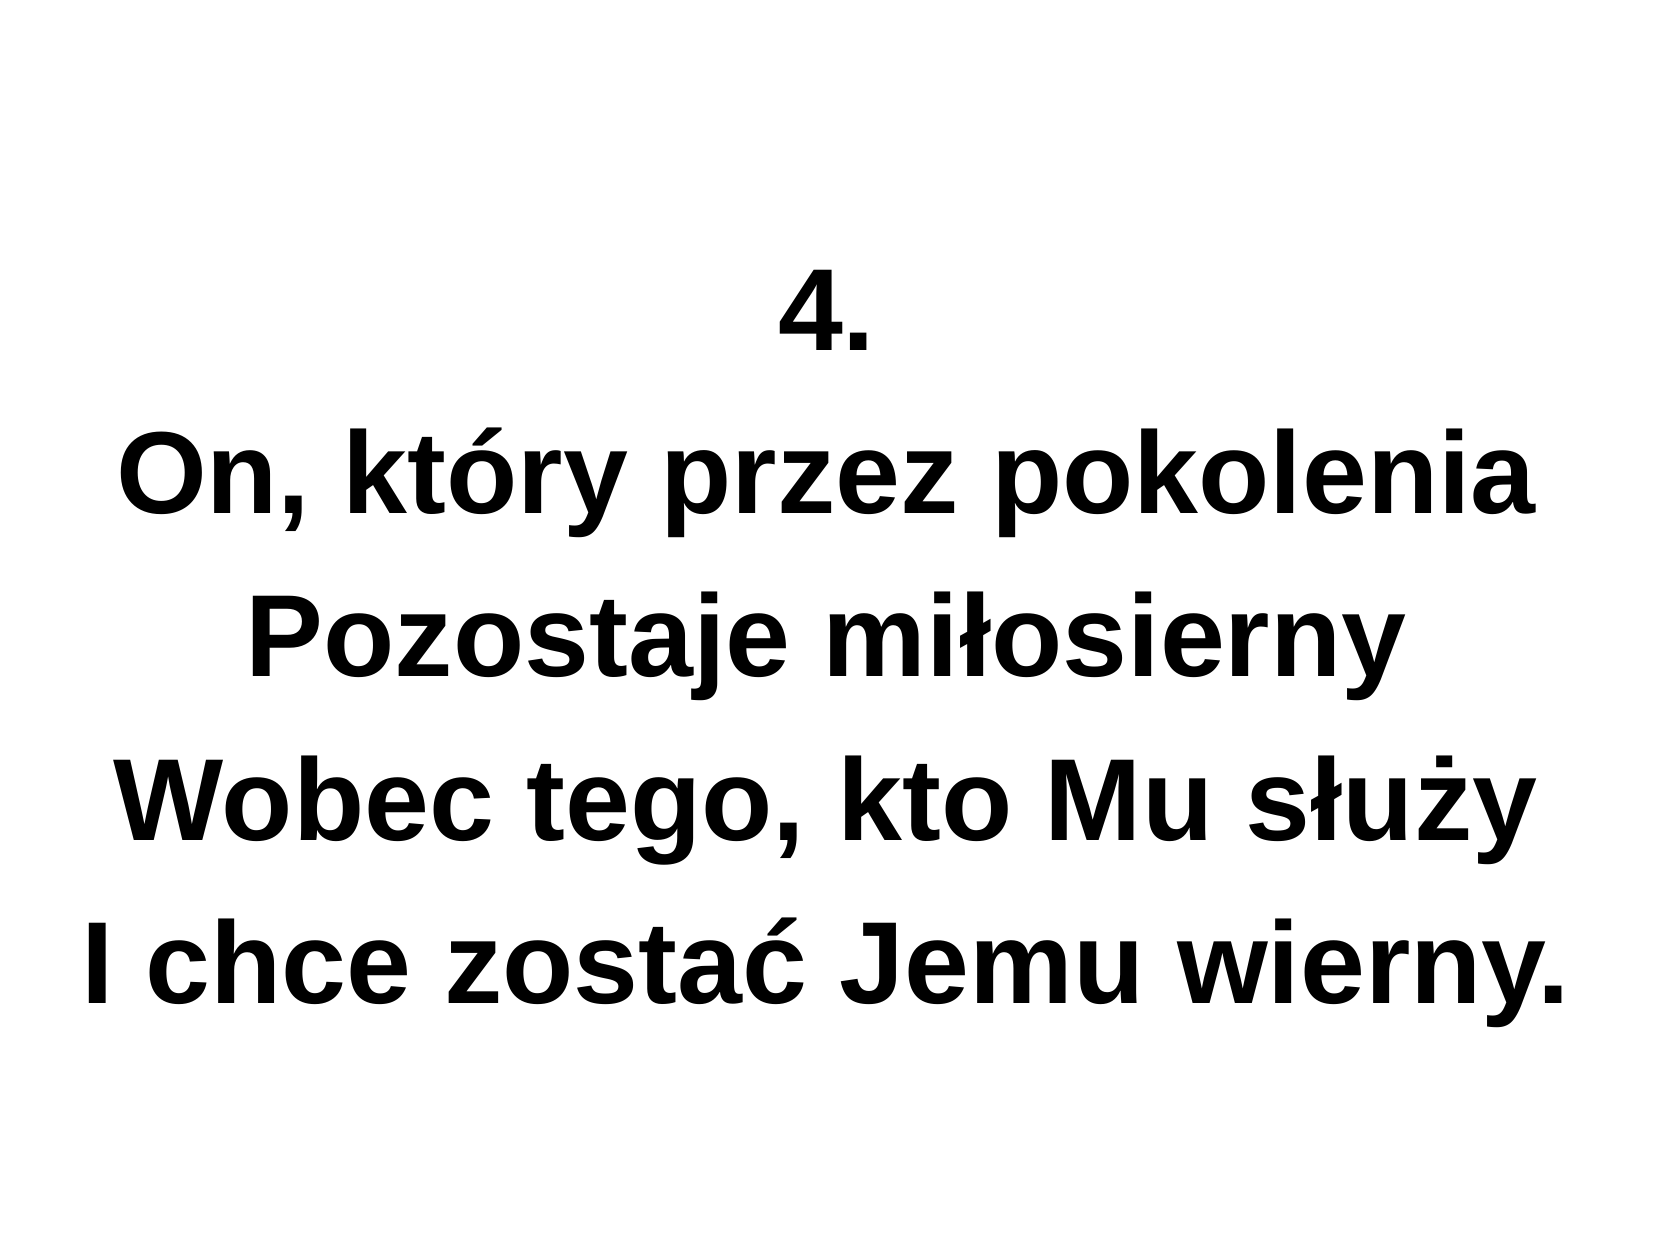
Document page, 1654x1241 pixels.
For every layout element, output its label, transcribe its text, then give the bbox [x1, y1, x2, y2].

subtitle 4. On, który przez pokolenia Pozostaje miłosierny Wobec tego, kto Mu służy I chce zostać Jemu wierny. [0, 0, 1654, 1241]
